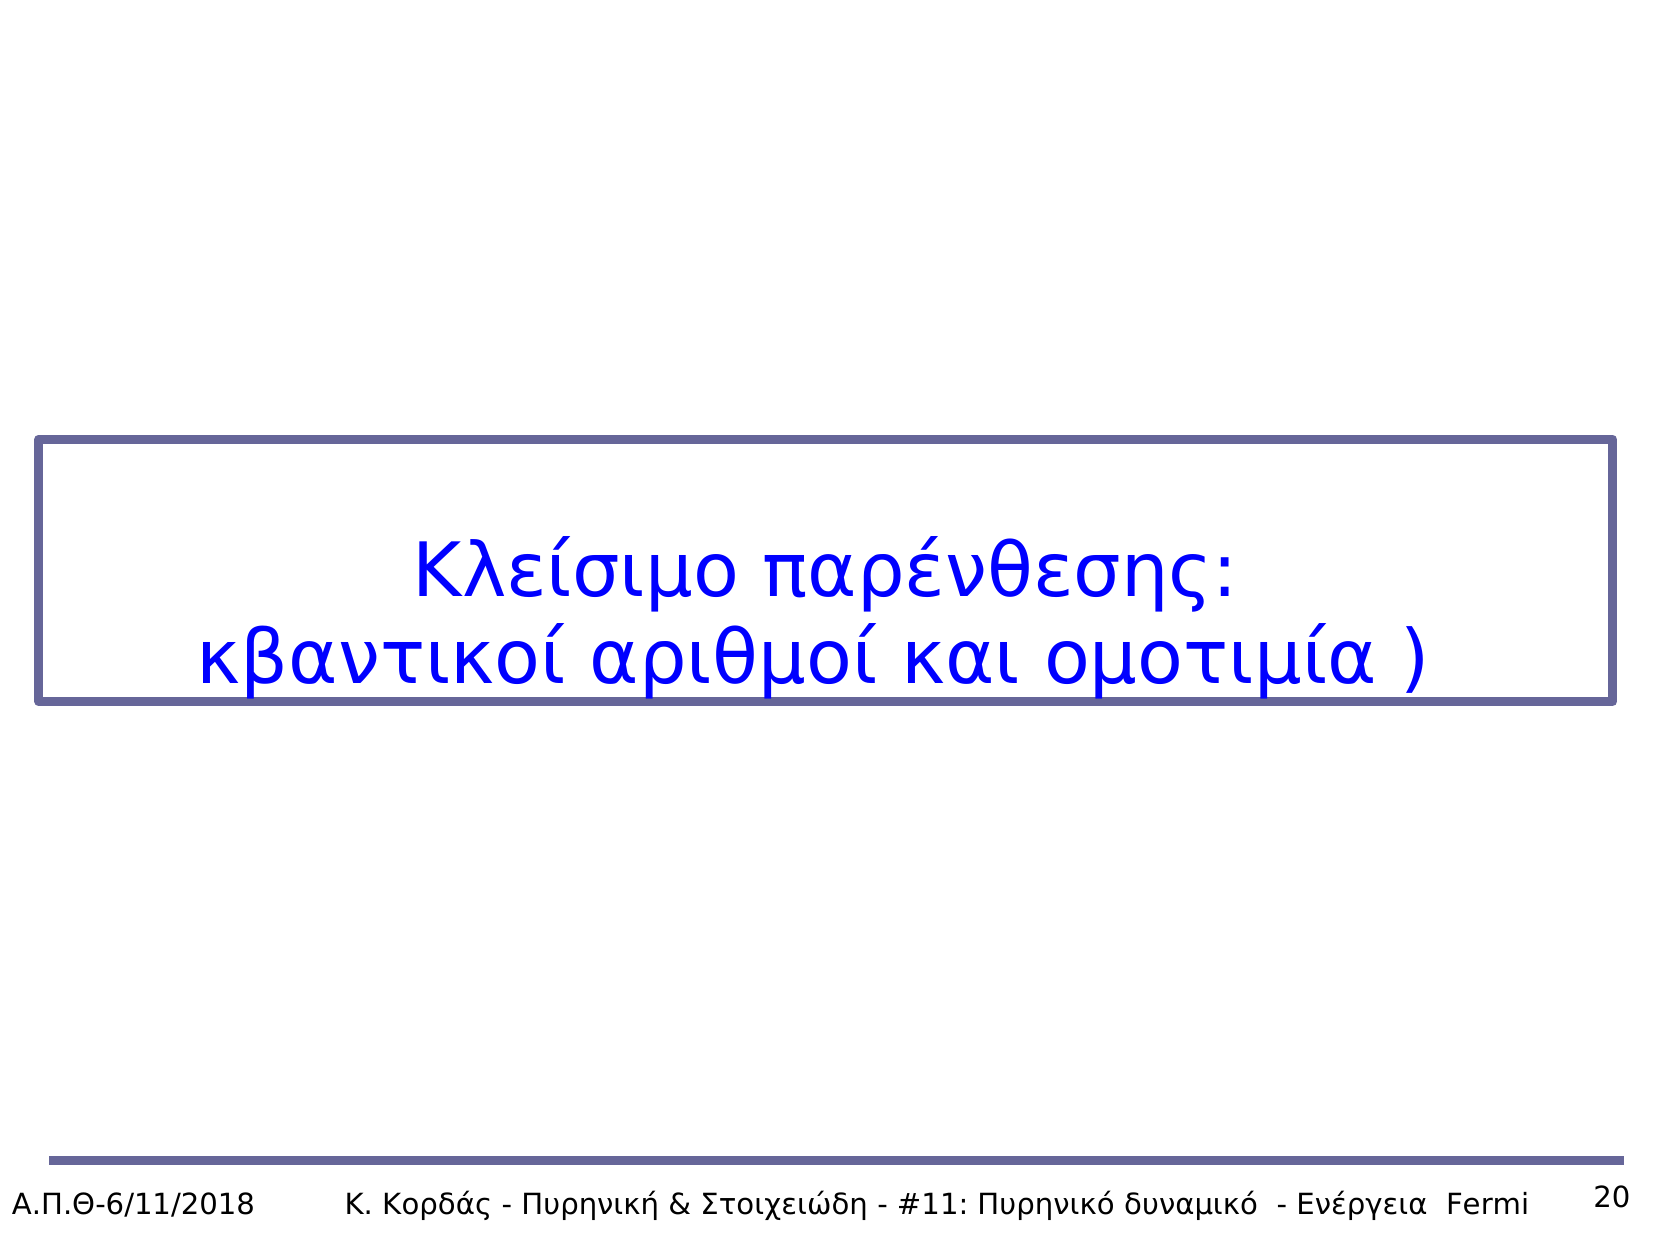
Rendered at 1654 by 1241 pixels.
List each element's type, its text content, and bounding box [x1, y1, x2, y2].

title Κλείσιμο παρένθεσης: κβαντικοί αριθμοί και ομοτιμία ) [38, 439, 1613, 702]
